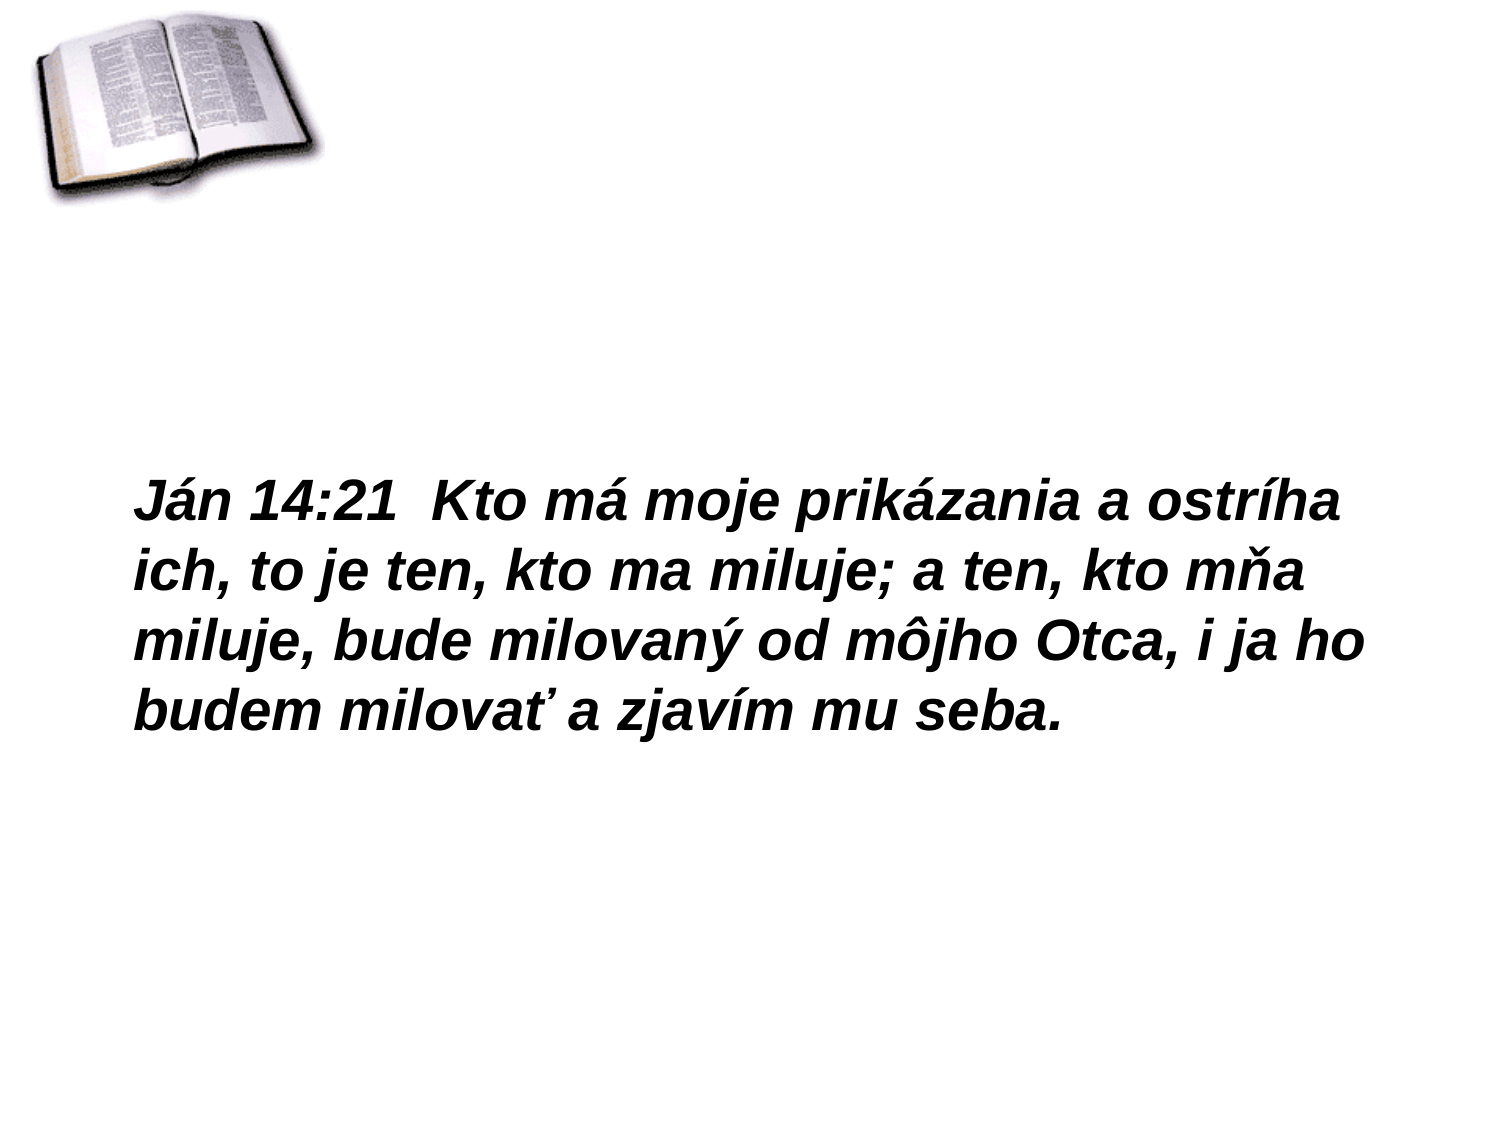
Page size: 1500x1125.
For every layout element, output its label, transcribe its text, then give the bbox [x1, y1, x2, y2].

list Ján 14:21 Kto má moje prikázania a ostríha ich, to je ten, kto ma miluje; a ten, kto mňa miluje, bude milovaný od môjho Otca, i ja ho budem milovať a zjavím mu seba. [118, 454, 1418, 837]
picture [23, 3, 325, 207]
